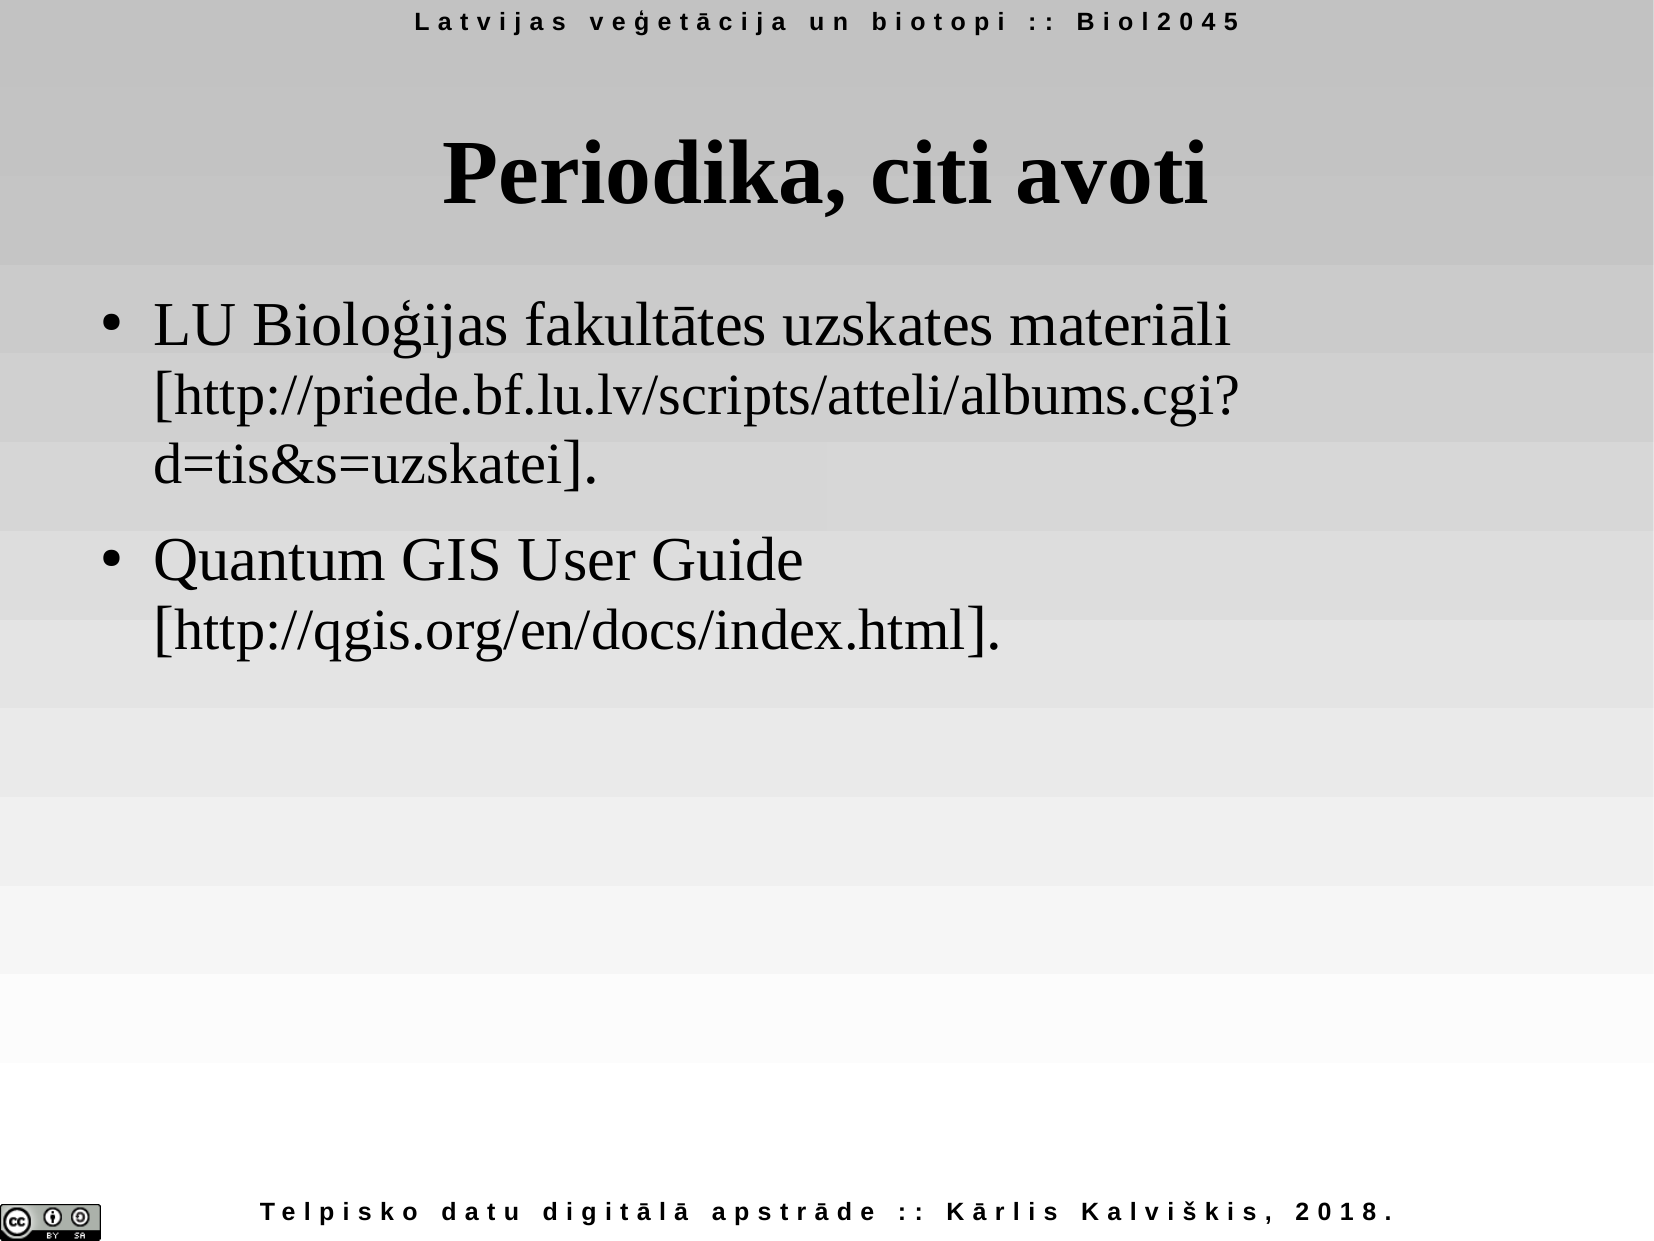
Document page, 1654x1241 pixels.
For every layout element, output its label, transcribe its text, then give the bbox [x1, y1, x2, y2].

list LU Bioloģijas fakultātes uzskates materiāli [http://priede.bf.lu.lv/scripts/atteli/albums.cgi?d=tis&s=uzskatei]. Quantum GIS User Guide [http://qgis.org/en/docs/index.html]. [82, 289, 1571, 664]
title Periodika, citi avoti [29, 49, 1625, 296]
picture [0, 0, 1654, 1241]
